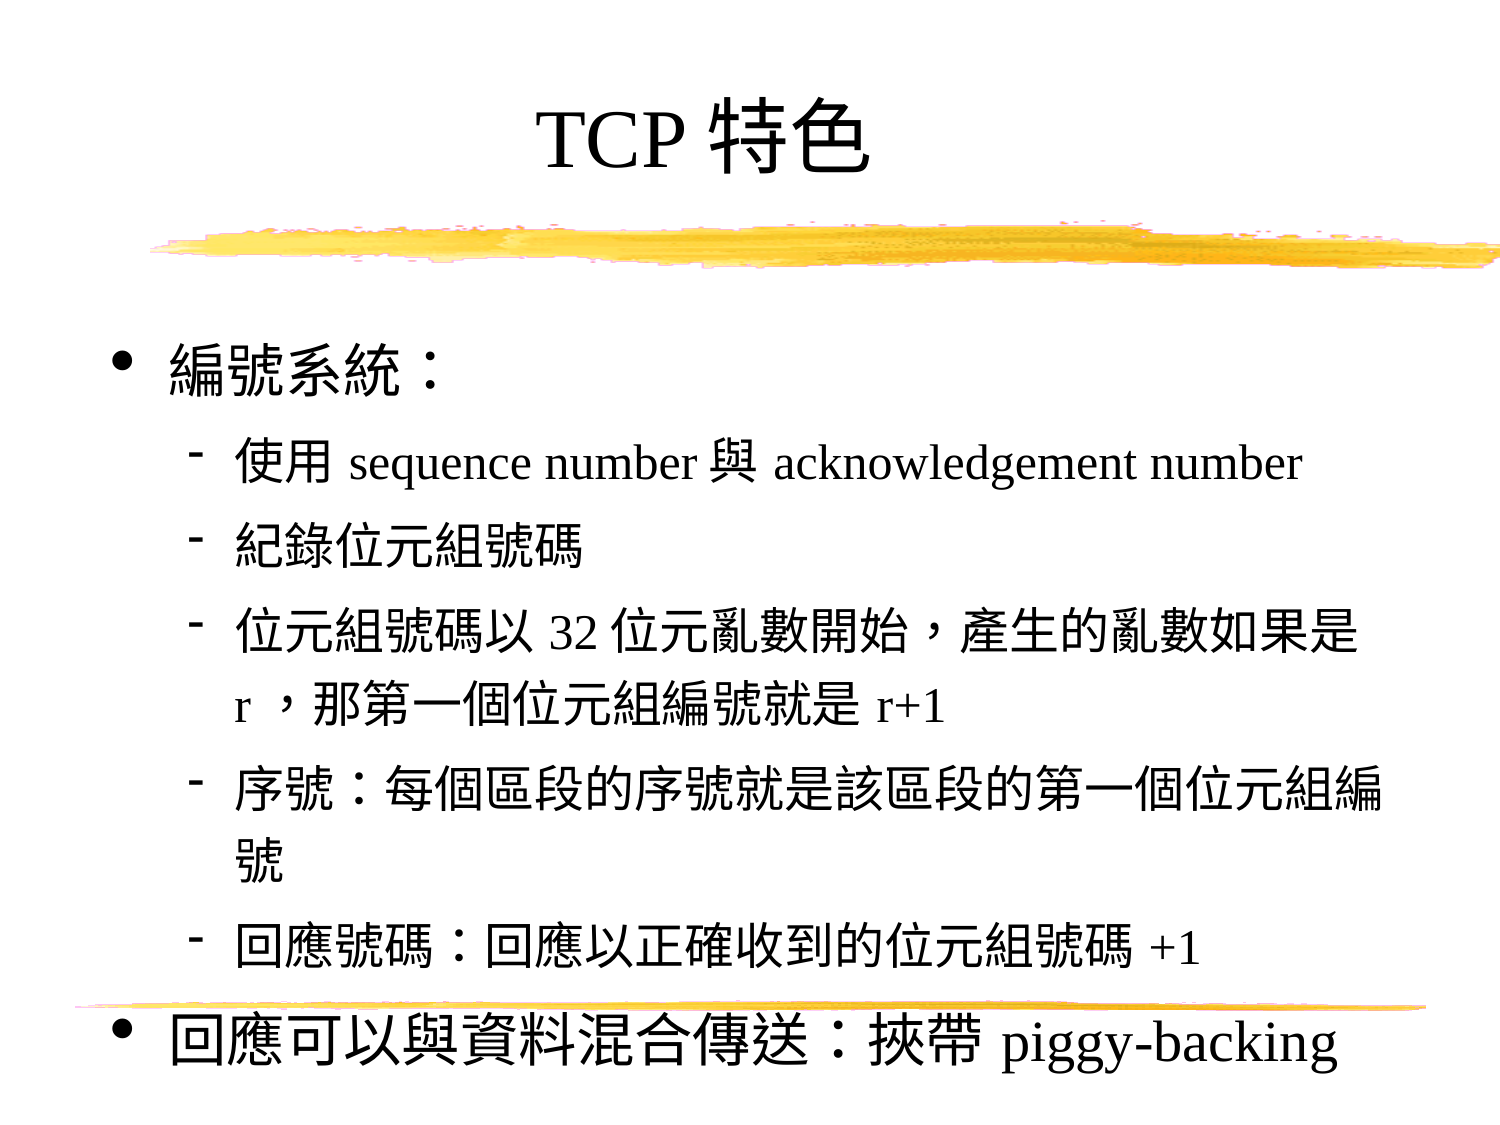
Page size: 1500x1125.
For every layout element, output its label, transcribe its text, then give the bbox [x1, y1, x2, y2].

title TCP特色 [66, 44, 1342, 218]
picture [75, 999, 1426, 1013]
list 編號系統： 使用sequence number與acknowledgement number 紀錄位元組號碼 位元組號碼以32位元亂數開始，產生的亂數如果是r，那第一個位元組編號就是r+1 序號：每個區段的序號就是該區段的第一個位元組編號 回應號碼：回應以正確收到的位元組號碼+1 回應可以與資料混合傳送：挾帶piggy-backing [112, 324, 1388, 986]
picture [150, 215, 1500, 279]
